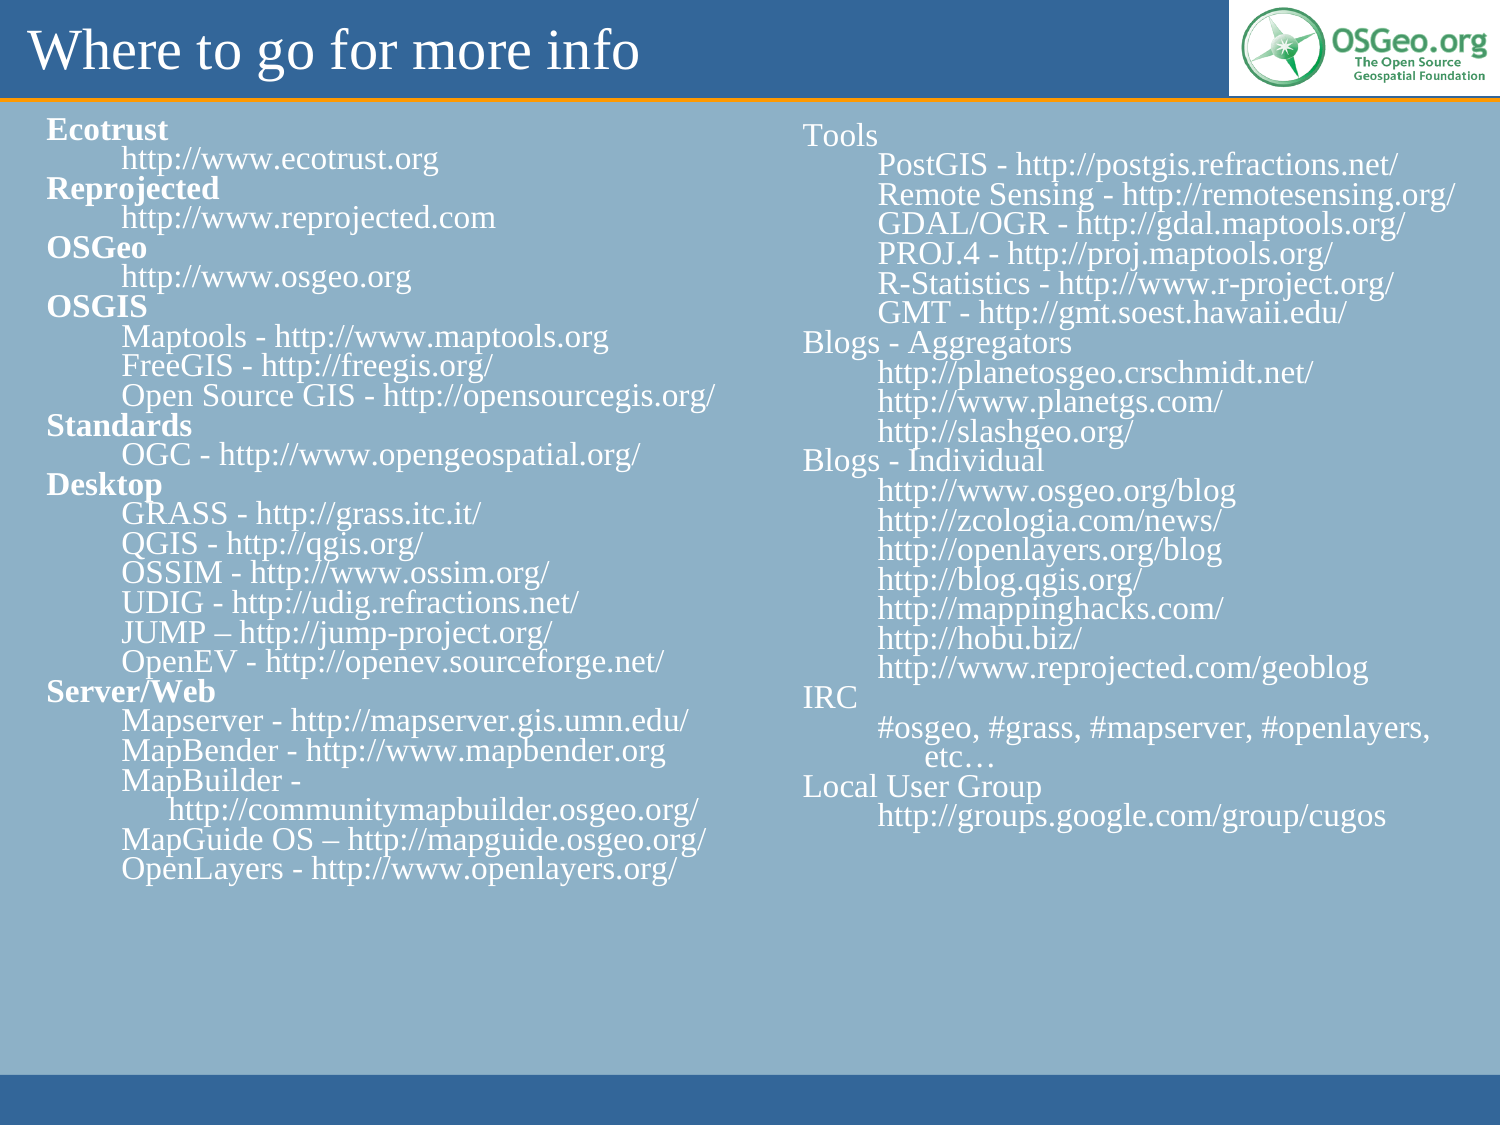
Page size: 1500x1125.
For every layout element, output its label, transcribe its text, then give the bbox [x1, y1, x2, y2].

picture [1228, 0, 1500, 97]
list Ecotrust http://www.ecotrust.org Reprojected http://www.reprojected.com OSGeo http://www.osgeo.org OSGIS Maptools - http://www.maptools.org FreeGIS - http://freegis.org/ Open Source GIS - http://opensourcegis.org/ Standards OGC - http://www.opengeospatial.org/ Desktop GRASS - http://grass.itc.it/ QGIS - http://qgis.org/ OSSIM - http://www.ossim.org/ UDIG - http://udig.refractions.net/ JUMP – http://jump-project.org/ OpenEV - http://openev.sourceforge.net/ Server/Web Mapserver - http://mapserver.gis.umn.edu/ MapBender - http://www.mapbender.org MapBuilder - http://communitymapbuilder.osgeo.org/ MapGuide OS – http://mapguide.osgeo.org/ OpenLayers - http://www.openlayers.org/ [31, 108, 757, 1067]
text_box Tools PostGIS - http://postgis.refractions.net/ Remote Sensing - http://remotesensing.org/ GDAL/OGR - http://gdal.maptools.org/ PROJ.4 - http://proj.maptools.org/ R-Statistics - http://www.r-project.org/ GMT - http://gmt.soest.hawaii.edu/ Blogs - Aggregators http://planetosgeo.crschmidt.net/ http://www.planetgs.com/ http://slashgeo.org/ Blogs - Individual http://www.osgeo.org/blog http://zcologia.com/news/ http://openlayers.org/blog http://blog.qgis.org/ http://mappinghacks.com/ http://hobu.biz/ http://www.reprojected.com/geoblog IRC #osgeo, #grass, #mapserver, #openlayers, etc… Local User Group http://groups.google.com/group/cugos [787, 115, 1500, 1061]
title Where to go for more info [12, 0, 1138, 100]
